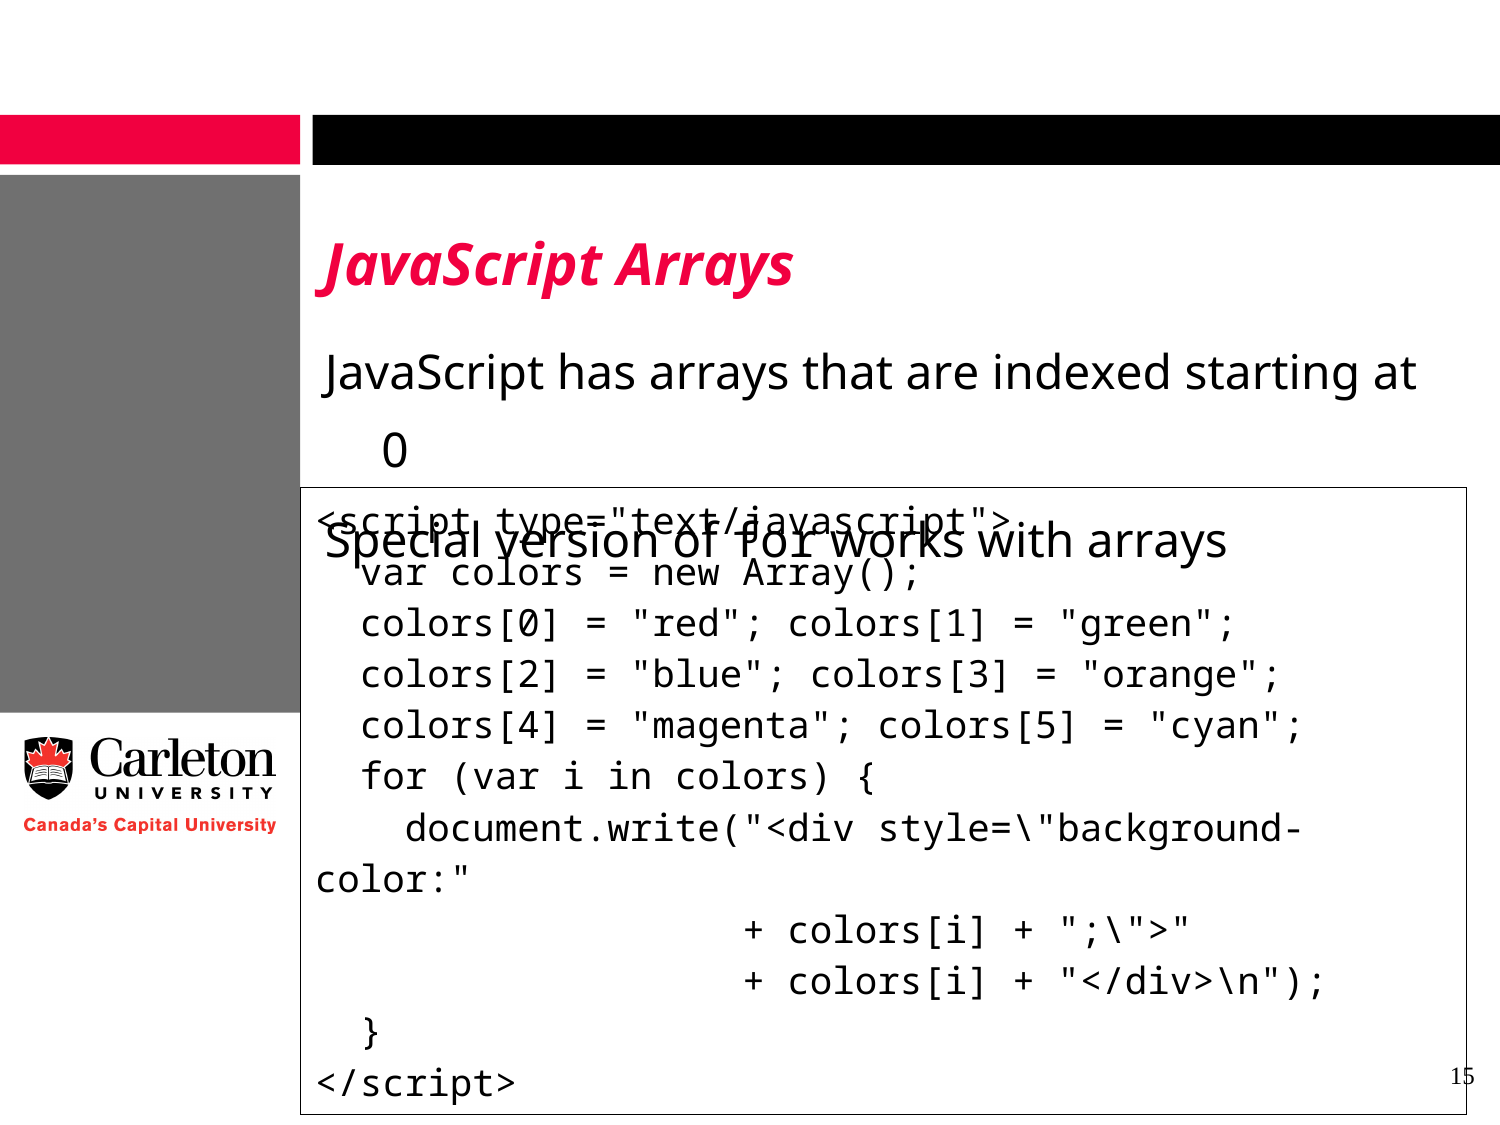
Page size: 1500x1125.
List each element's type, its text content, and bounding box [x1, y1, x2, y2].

title JavaScript Arrays [324, 194, 1450, 324]
picture [24, 737, 276, 834]
text_box <script type="text/javascript"> var colors = new Array(); colors[0] = "red"; colors[1] = "green"; colors[2] = "blue"; colors[3] = "orange"; colors[4] = "magenta"; colors[5] = "cyan"; for (var i in colors) { document.write("<div style=\"background-color:" + colors[i] + ";\">" + colors[i] + "</div>\n"); } </script> [300, 487, 1467, 1028]
list JavaScript has arrays that are indexed starting at 0 Special version of for works with arrays [324, 324, 1450, 487]
